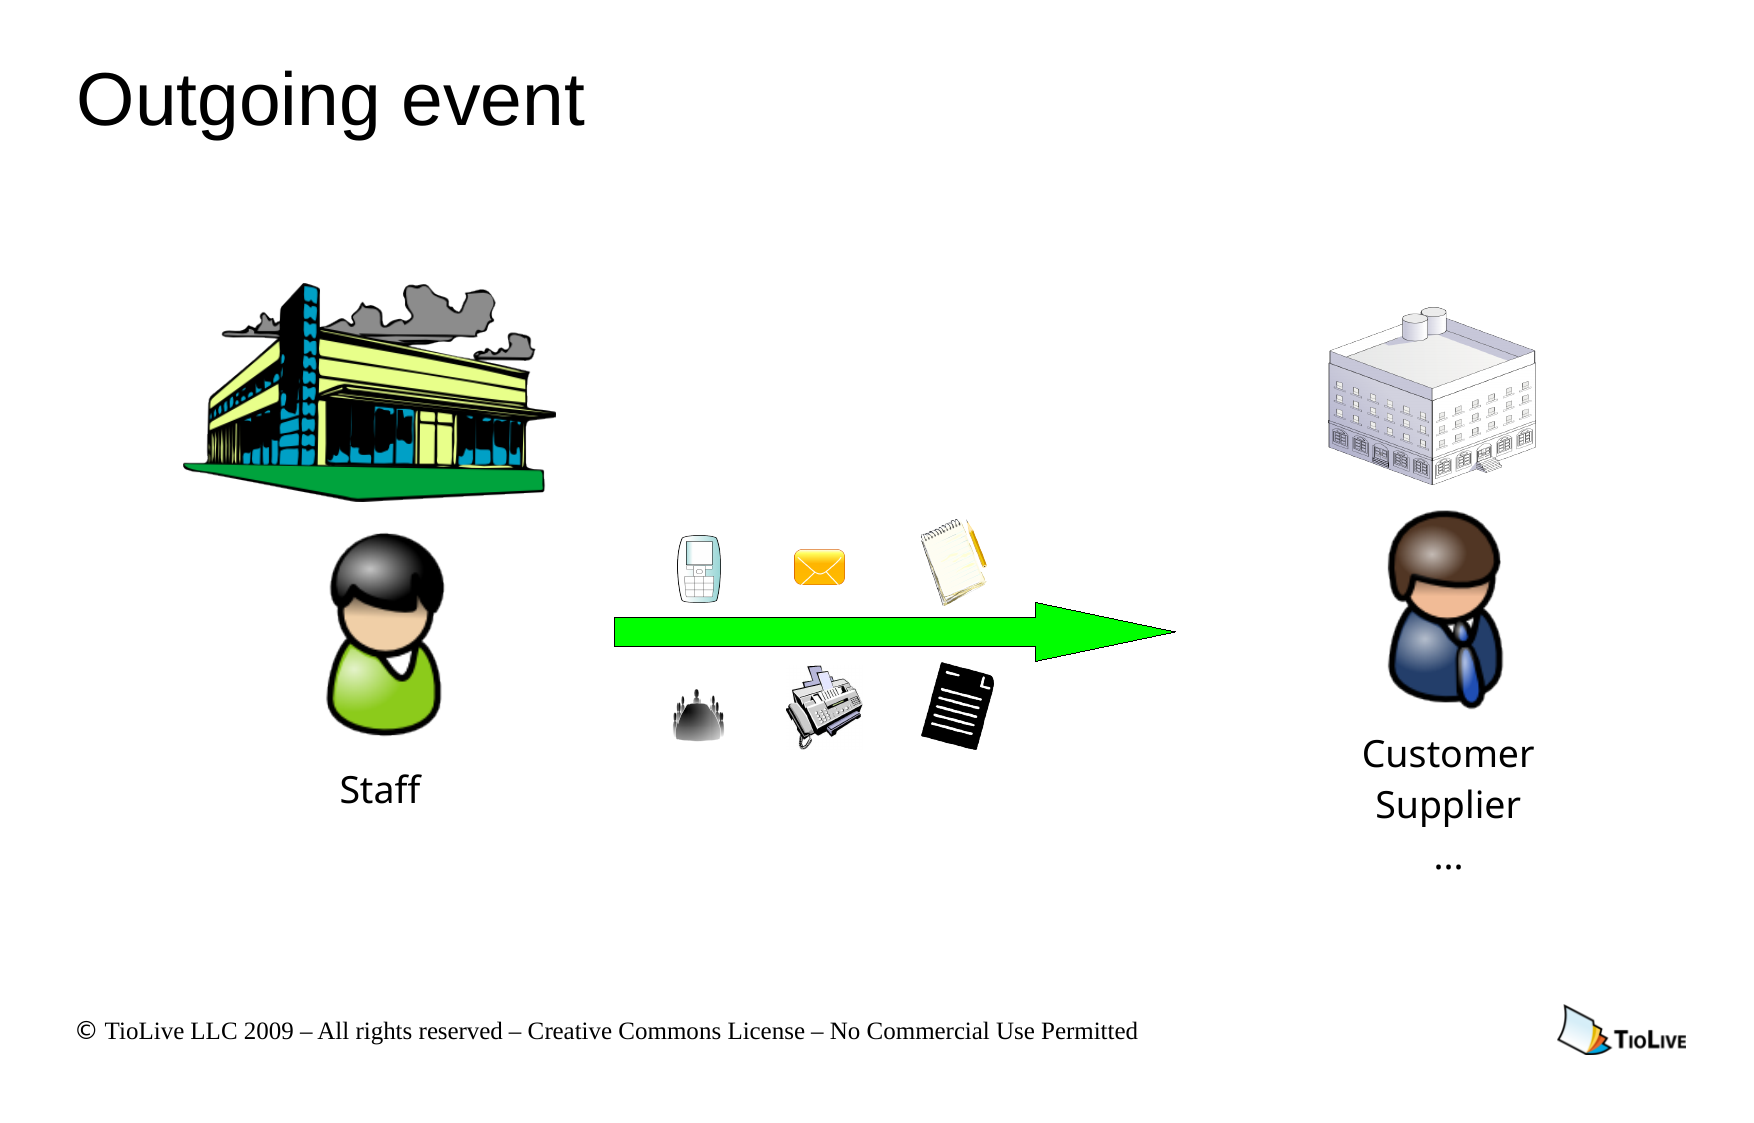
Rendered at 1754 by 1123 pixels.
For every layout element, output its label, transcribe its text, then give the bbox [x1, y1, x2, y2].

text_box [614, 602, 1176, 662]
picture [786, 665, 863, 751]
picture [1341, 504, 1551, 713]
text_box Customer Supplier ... [1367, 720, 1530, 876]
text_box Staff [324, 755, 419, 818]
picture [794, 549, 845, 586]
picture [183, 283, 556, 502]
picture [1328, 307, 1536, 485]
picture [1557, 1004, 1686, 1055]
picture [921, 519, 987, 606]
picture [657, 661, 745, 766]
picture [921, 662, 994, 751]
title Outgoing event [76, 57, 1684, 163]
picture [677, 535, 721, 603]
picture [281, 529, 491, 739]
